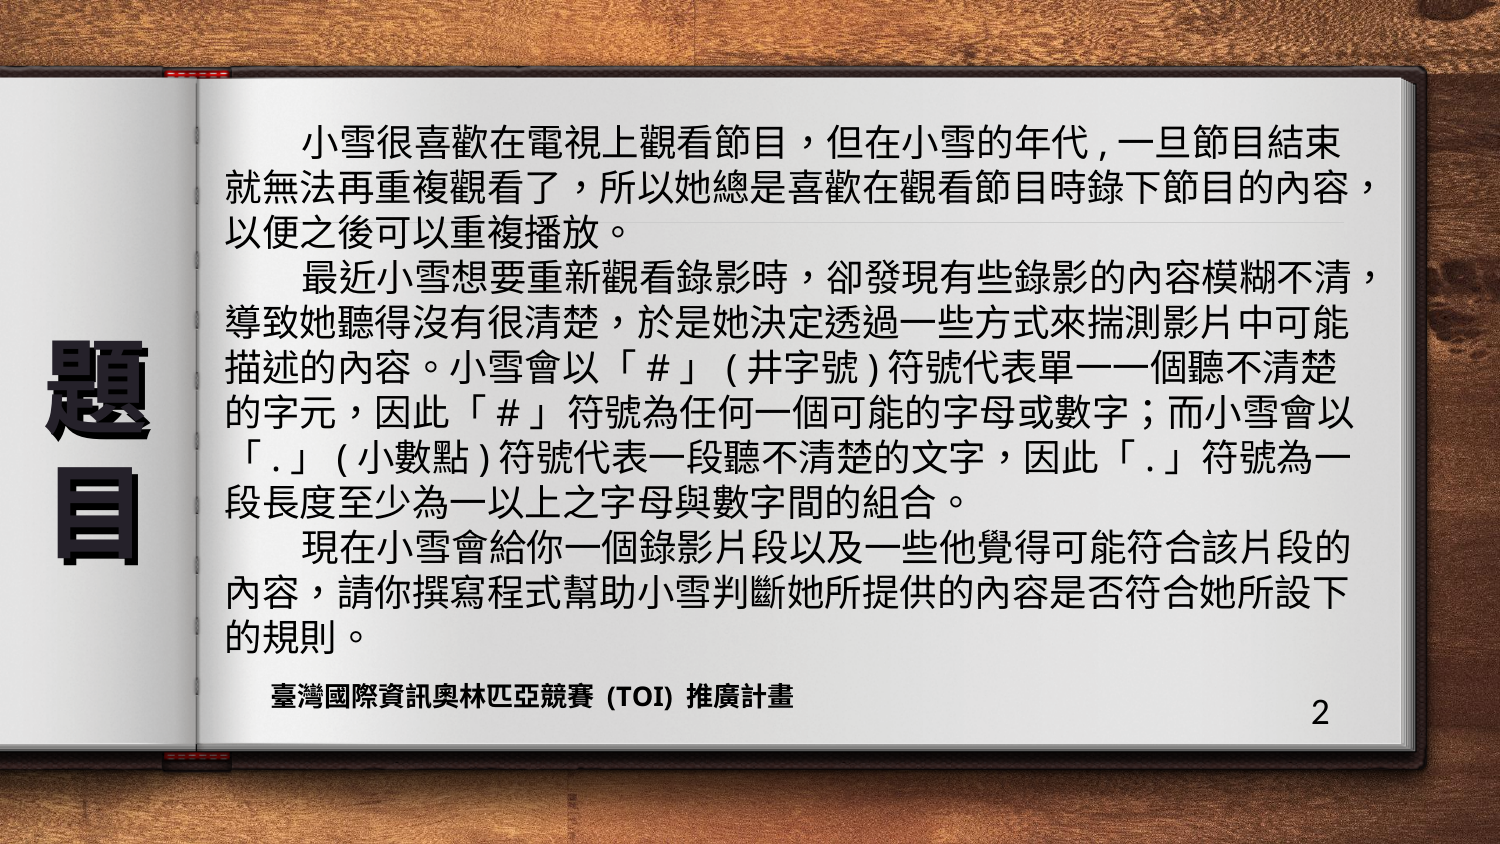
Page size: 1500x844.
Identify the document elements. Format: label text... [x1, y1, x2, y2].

text_box [1295, 672, 1386, 737]
title 題 目 [28, 306, 210, 552]
text_box 小雪很喜歡在電視上觀看節目，但在小雪的年代,一旦節目結束就無法再重複觀看了，所以她總是喜歡在觀看節目時錄下節目的內容，以便之後可以重複播放。 最近小雪想要重新觀看錄影時，卻發現有些錄影的內容模糊不清，導致她聽得沒有很清楚，於是她決定透過一些方式來揣測影片中可能描述的內容。小雪會以「#」(井字號)符號代表單一一個聽不清楚的字元，因此「#」符號為任何一個可能的字母或數字；而小雪會以「.」(小數點)符號代表一段聽不清楚的文字，因此「.」符號為一段長度至少為一以上之字母與數字間的組合。 現在小雪會給你一個錄影片段以及一些他覺得可能符合該片段的內容，請你撰寫程式幫助小雪判斷她所提供的內容是否符合她所設下的規則。 [210, 112, 1386, 667]
